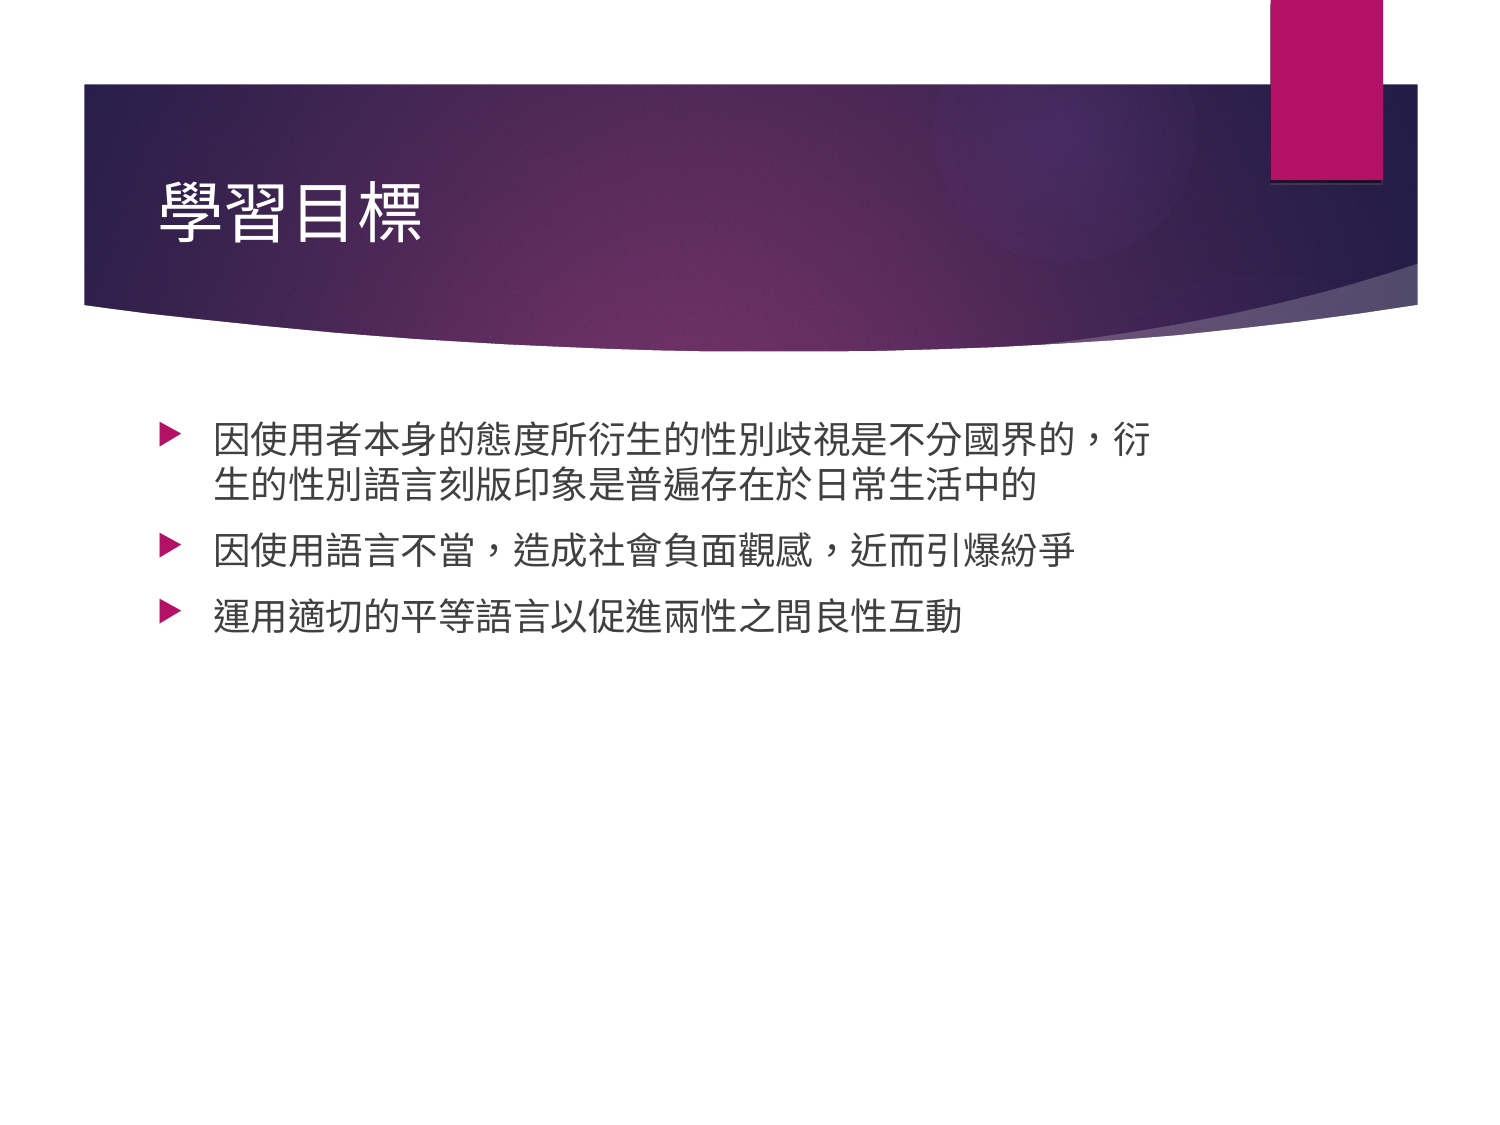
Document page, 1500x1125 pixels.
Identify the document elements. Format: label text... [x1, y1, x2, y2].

title 學習目標 [142, 152, 1183, 269]
picture [85, 85, 1417, 351]
list 因使用者本身的態度所衍生的性別歧視是不分國界的，衍生的性別語言刻版印象是普遍存在於日常生活中的 因使用語言不當，造成社會負面觀感，近而引爆紛爭 運用適切的平等語言以促進兩性之間良性互動 [141, 408, 1183, 988]
